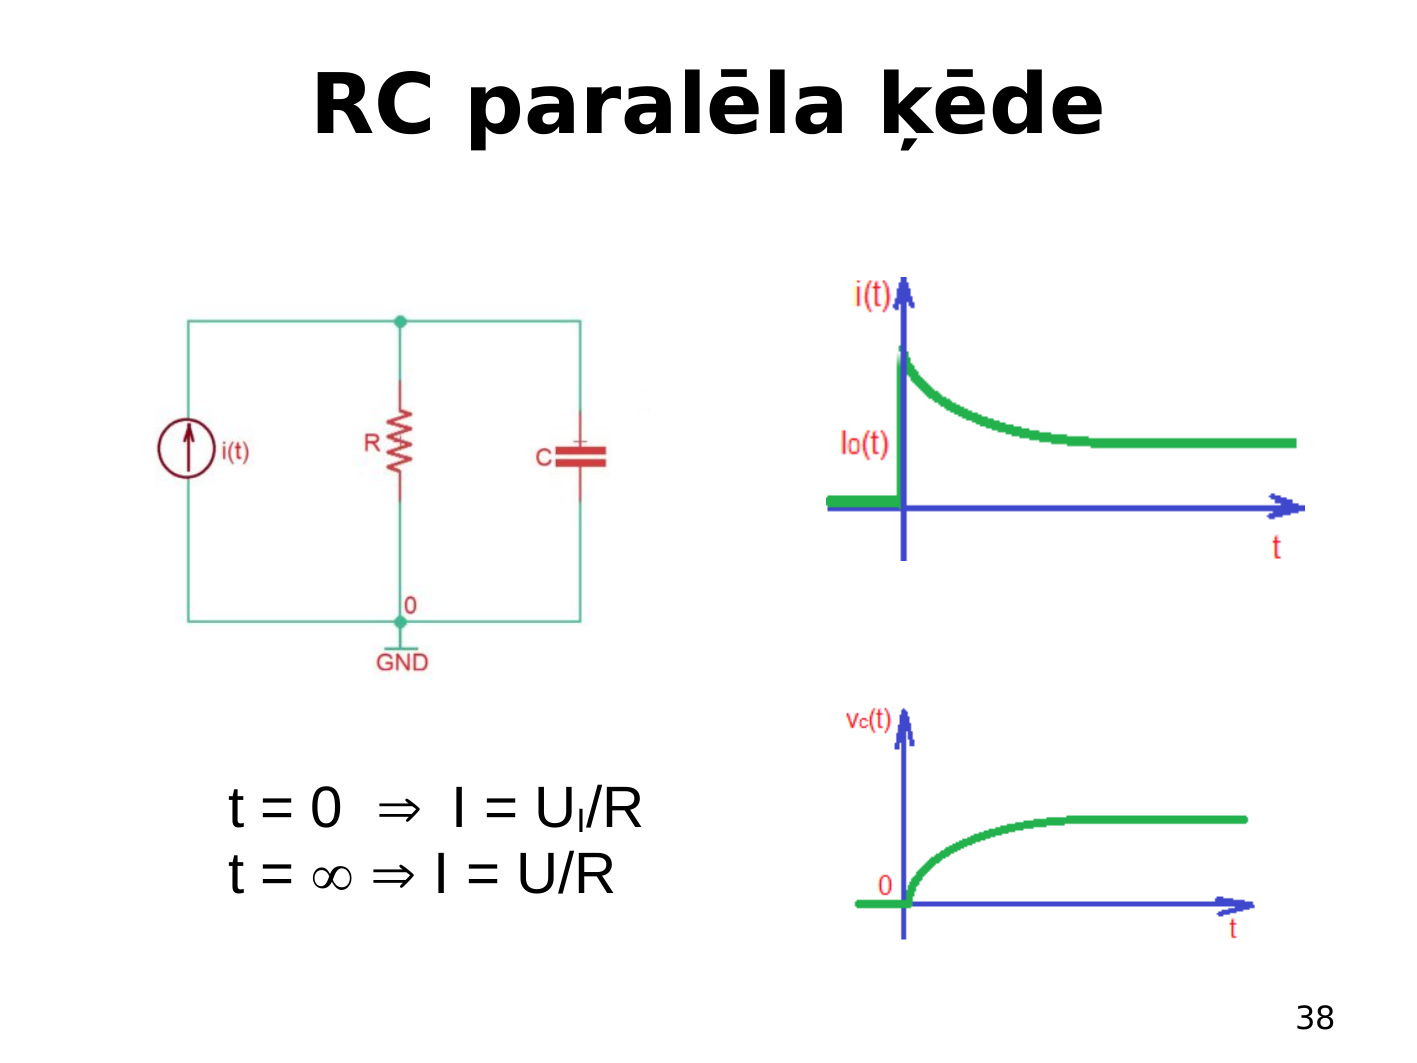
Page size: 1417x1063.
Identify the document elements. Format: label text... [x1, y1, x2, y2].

text_box t = 0  I = UI/R t =   I = U/R [213, 767, 709, 979]
picture [814, 649, 1359, 1001]
picture [154, 307, 650, 680]
picture [826, 277, 1305, 562]
title RC paralēla ķēde [70, 42, 1346, 168]
